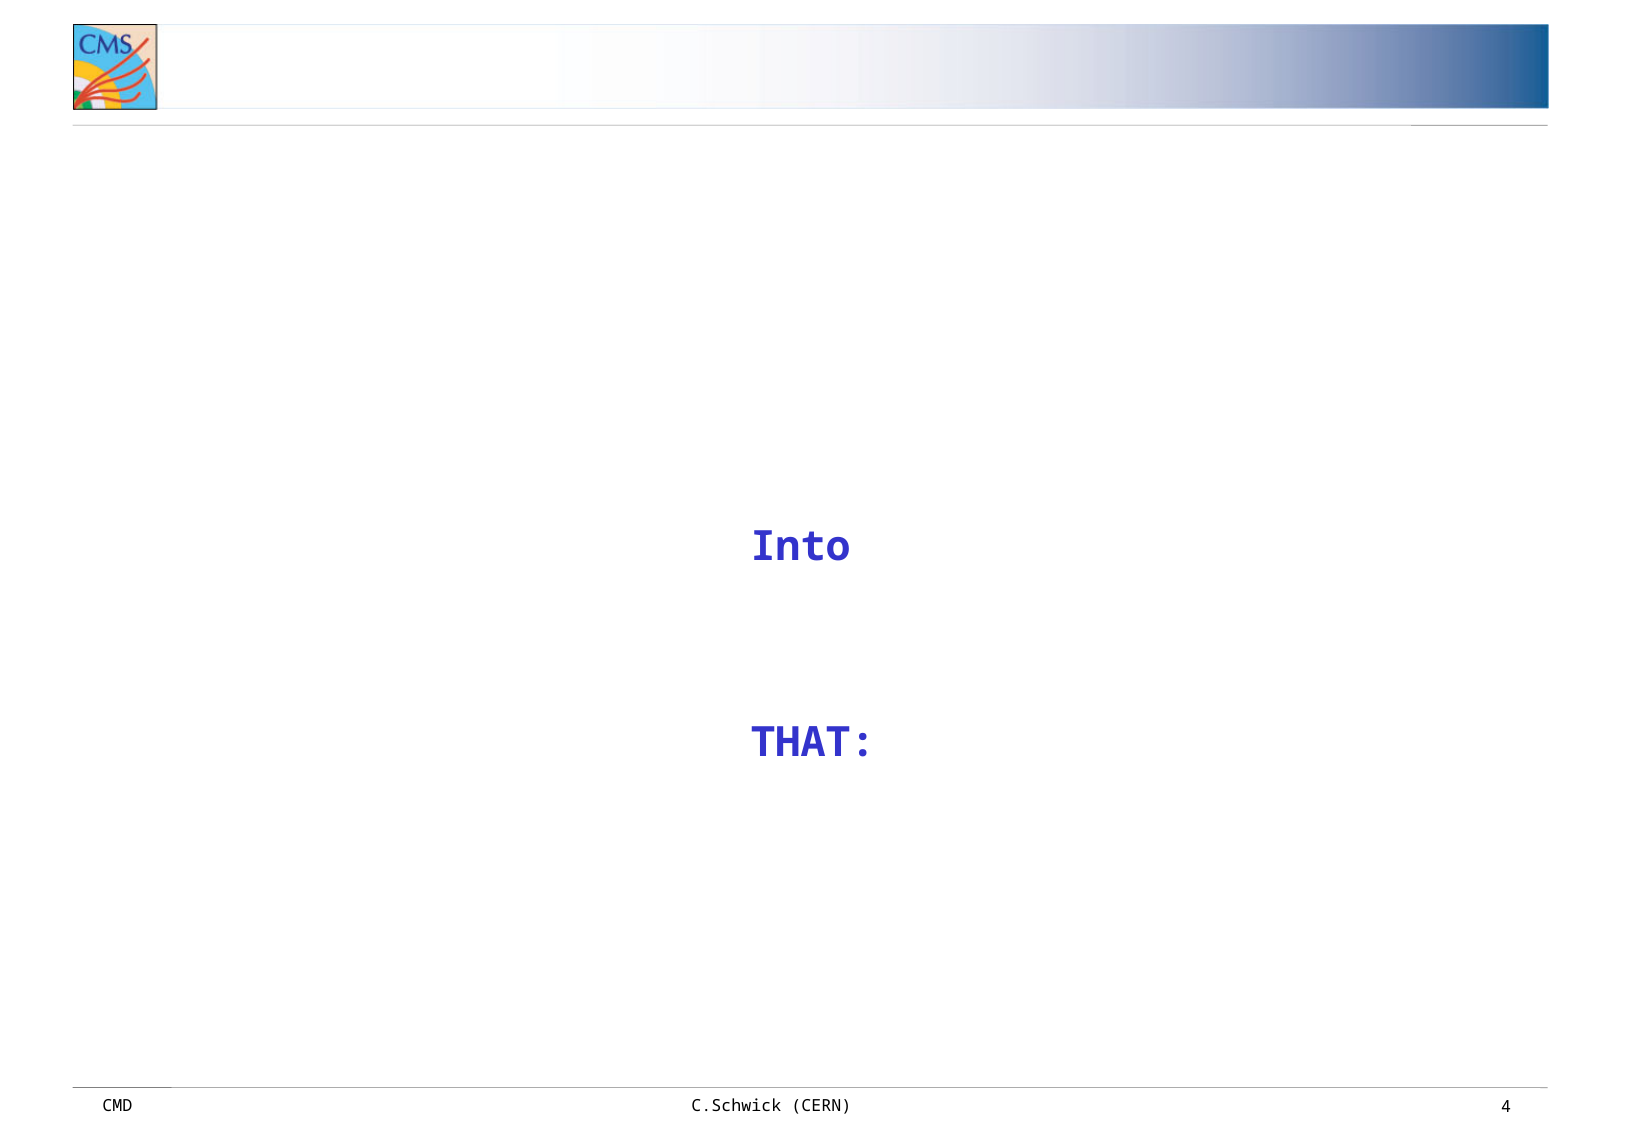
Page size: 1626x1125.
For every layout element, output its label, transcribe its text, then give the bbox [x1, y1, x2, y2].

picture [72, 24, 1551, 110]
list Into THAT: [119, 187, 1507, 841]
